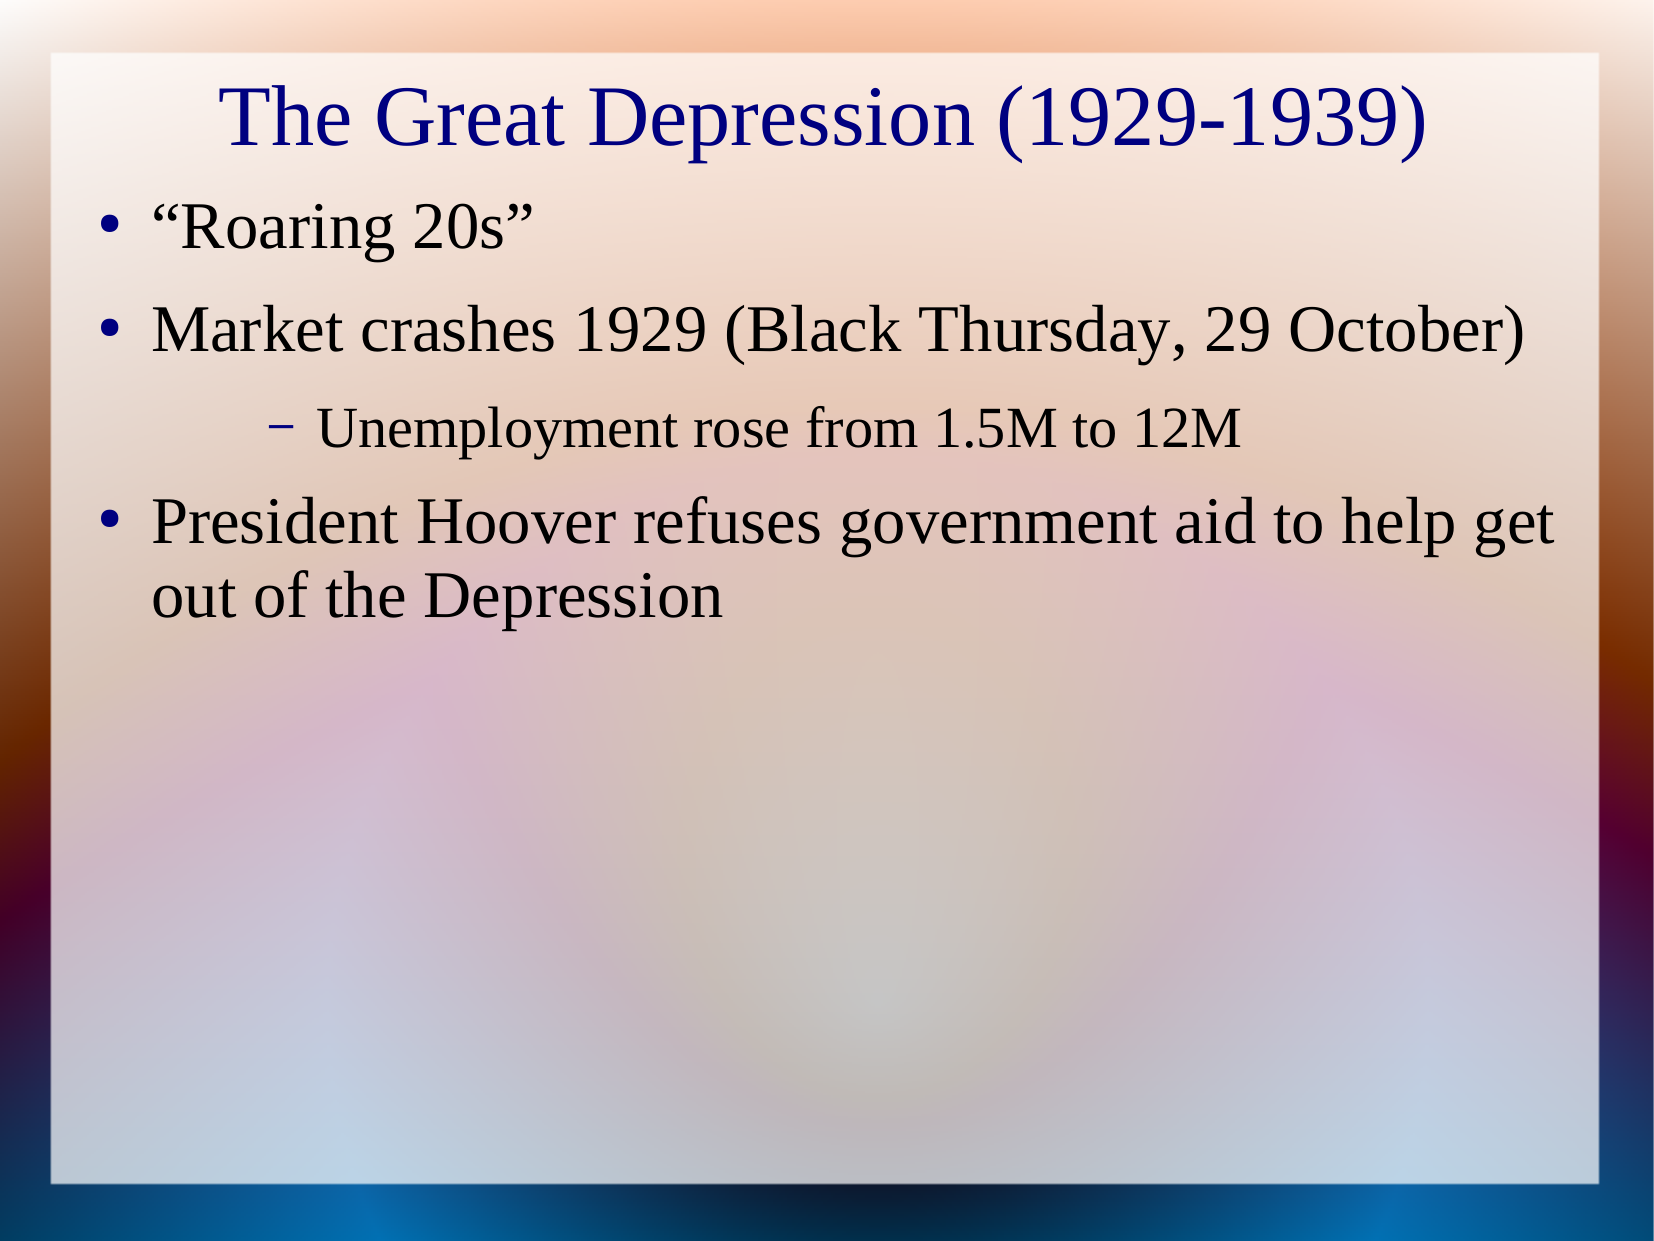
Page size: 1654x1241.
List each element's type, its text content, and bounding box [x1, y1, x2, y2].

picture [0, 0, 1654, 1241]
title The Great Depression (1929-1939) [80, 13, 1569, 188]
list “Roaring 20s” Market crashes 1929 (Black Thursday, 29 October) Unemployment rose from 1.5M to 12M President Hoover refuses government aid to help get out of the Depression [80, 188, 1569, 932]
